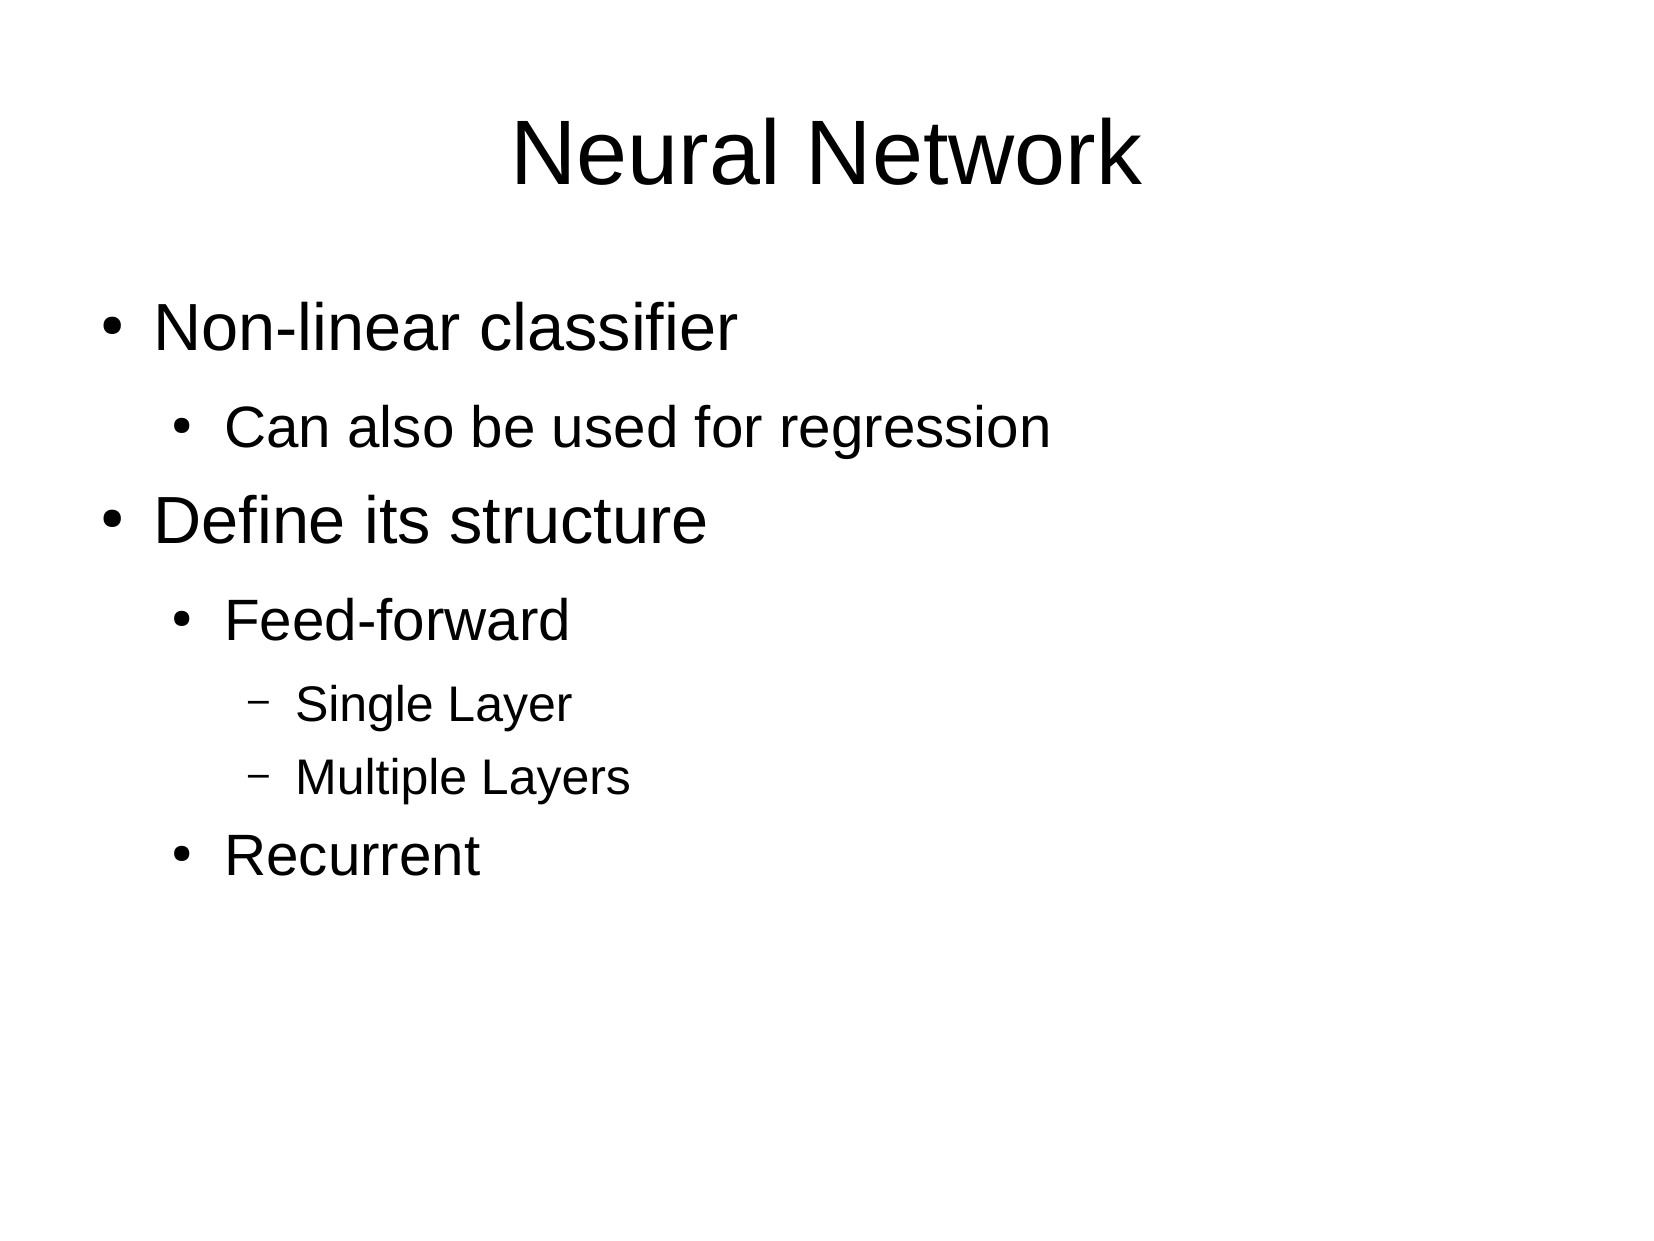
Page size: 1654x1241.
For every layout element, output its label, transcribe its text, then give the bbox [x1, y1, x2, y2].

title Neural Network [82, 49, 1571, 257]
list Non-linear classifier Can also be used for regression Define its structure Feed-forward Single Layer Multiple Layers Recurrent [82, 290, 1571, 1109]
